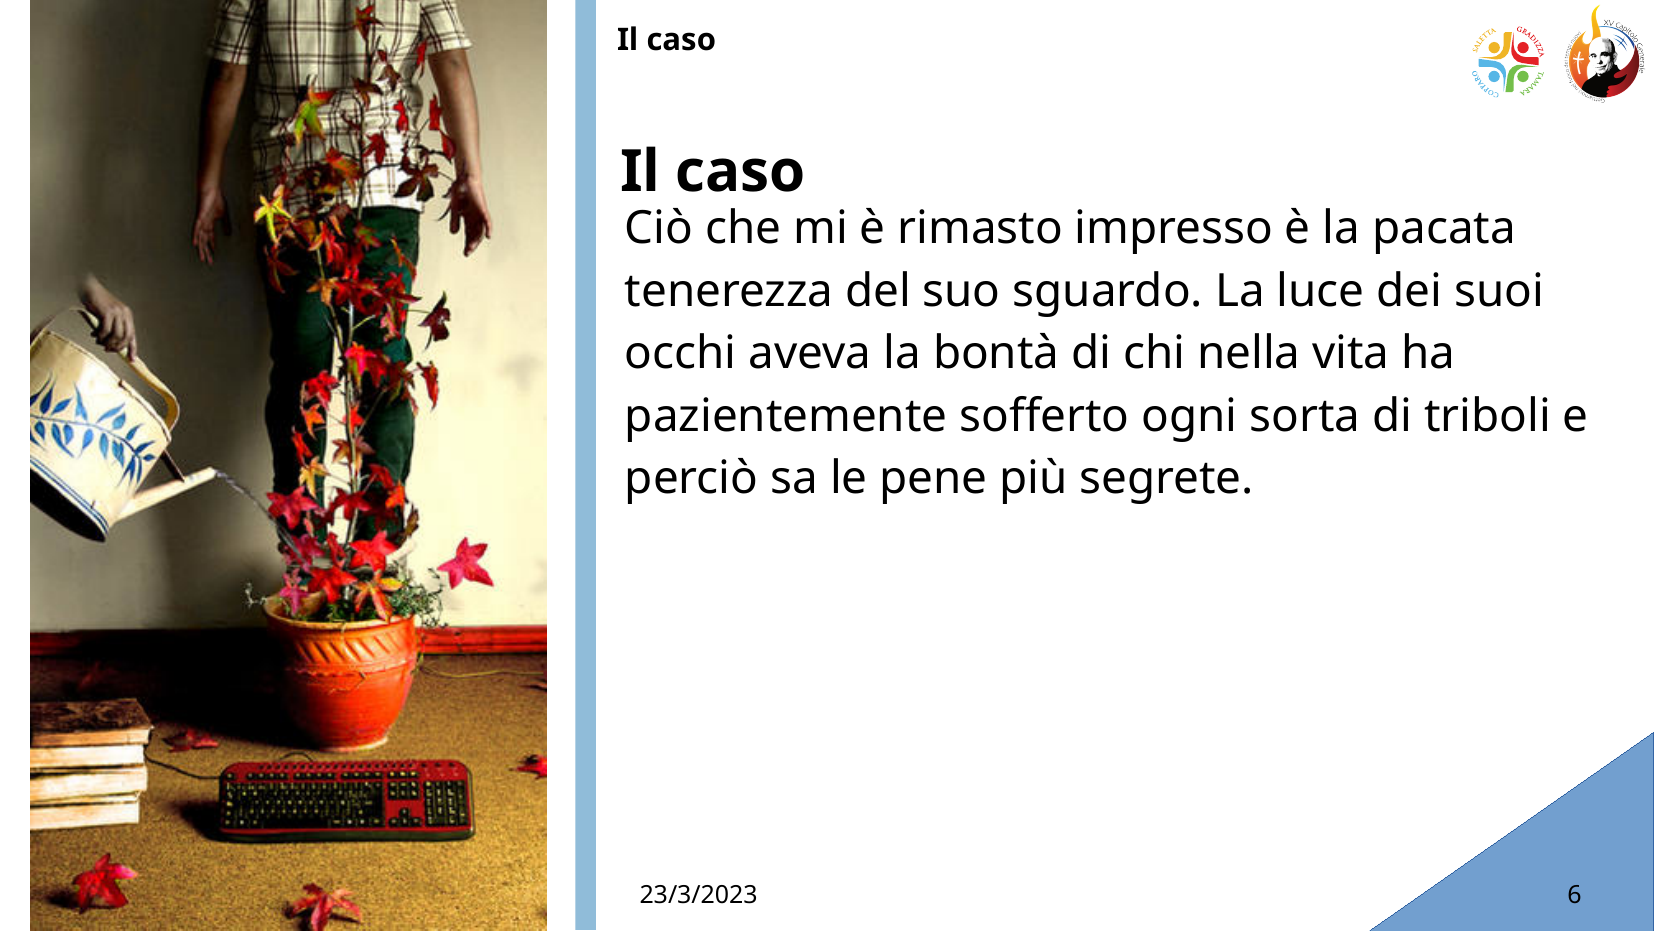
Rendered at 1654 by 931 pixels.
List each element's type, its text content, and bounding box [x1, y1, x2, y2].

picture [30, 0, 547, 931]
subtitle Ciò che mi è rimasto impresso è la pacata tenerezza del suo sguardo. La luce dei suoi occhi aveva la bontà di chi nella vita ha pazientemente sofferto ogni sorta di triboli e perciò sa le pene più segrete. [624, 195, 1602, 864]
title Il caso [620, 129, 1617, 195]
text_box Il caso [602, 9, 1335, 63]
picture [1563, 4, 1646, 103]
